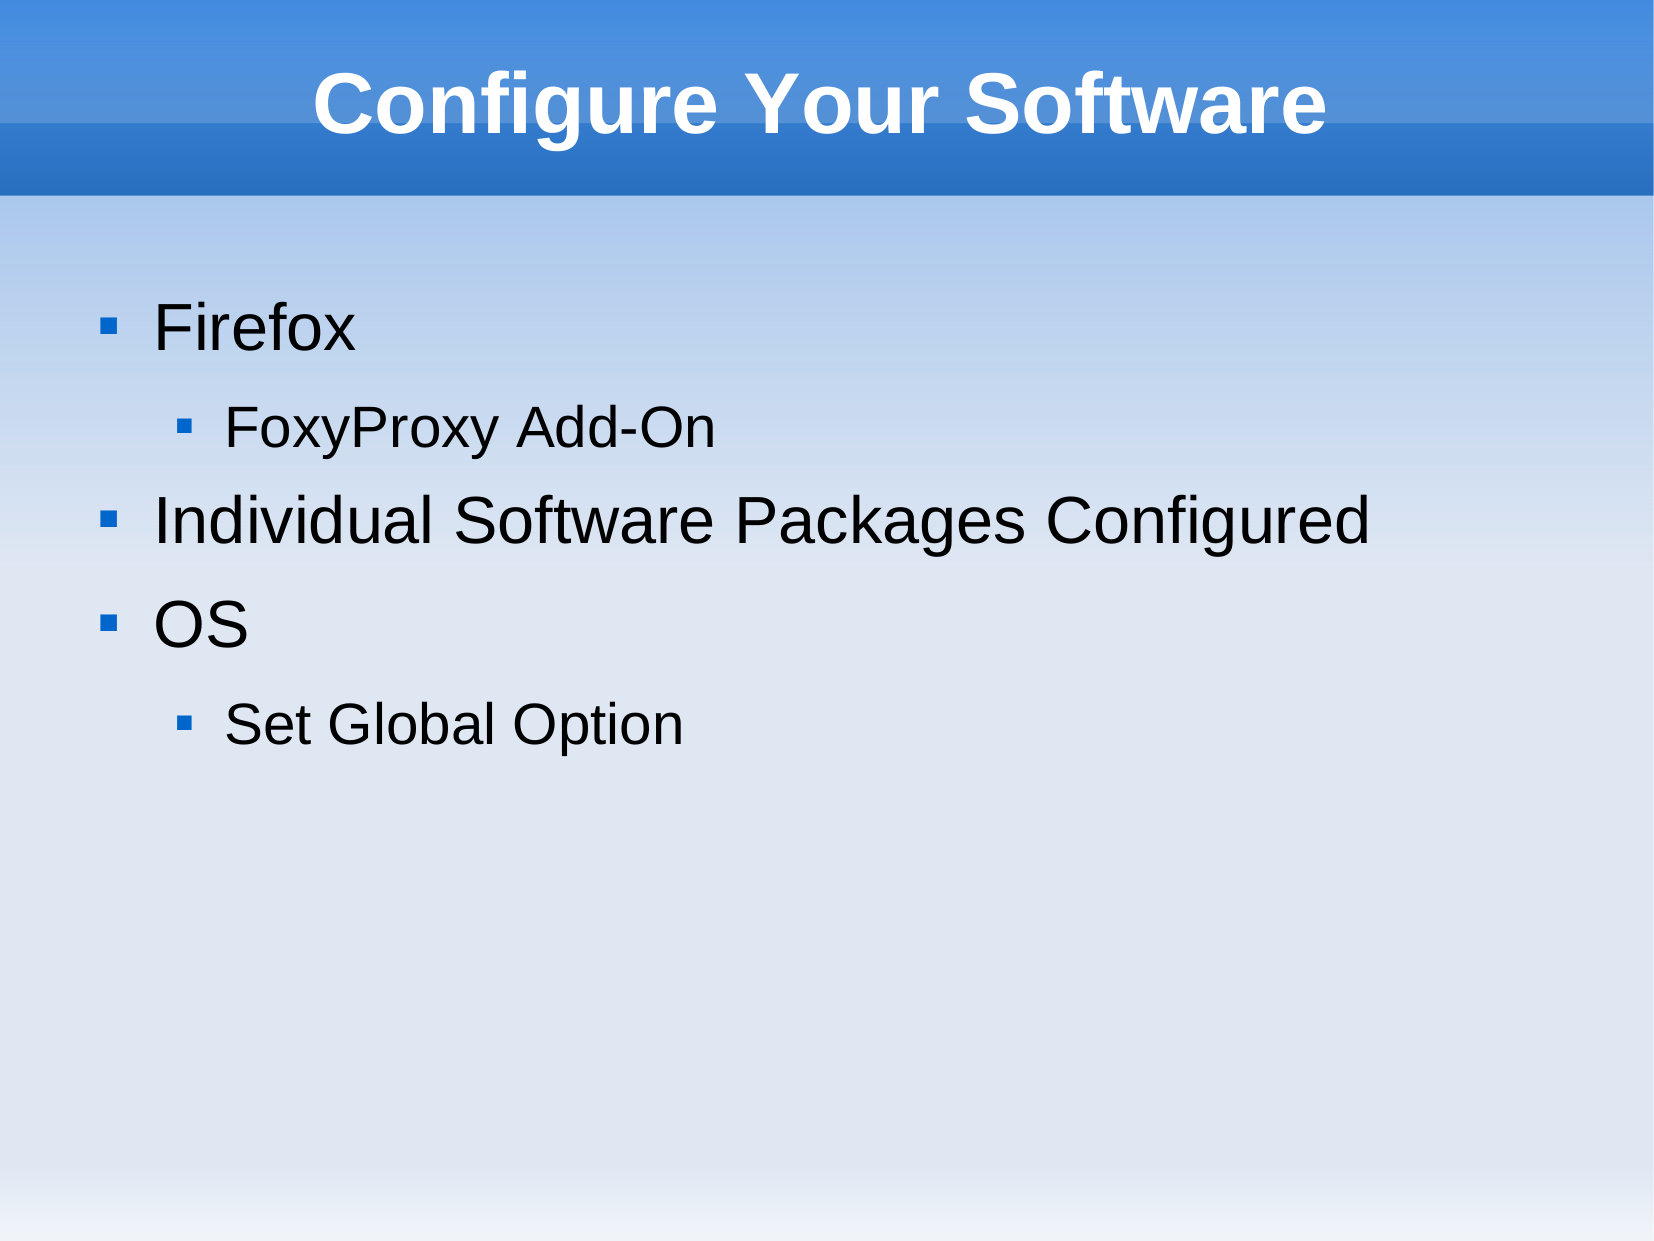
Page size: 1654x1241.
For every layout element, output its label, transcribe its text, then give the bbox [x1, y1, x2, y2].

list Firefox FoxyProxy Add-On Individual Software Packages Configured OS Set Global Option [82, 290, 1571, 1109]
title Configure Your Software [76, 0, 1565, 208]
picture [0, 0, 1654, 1241]
